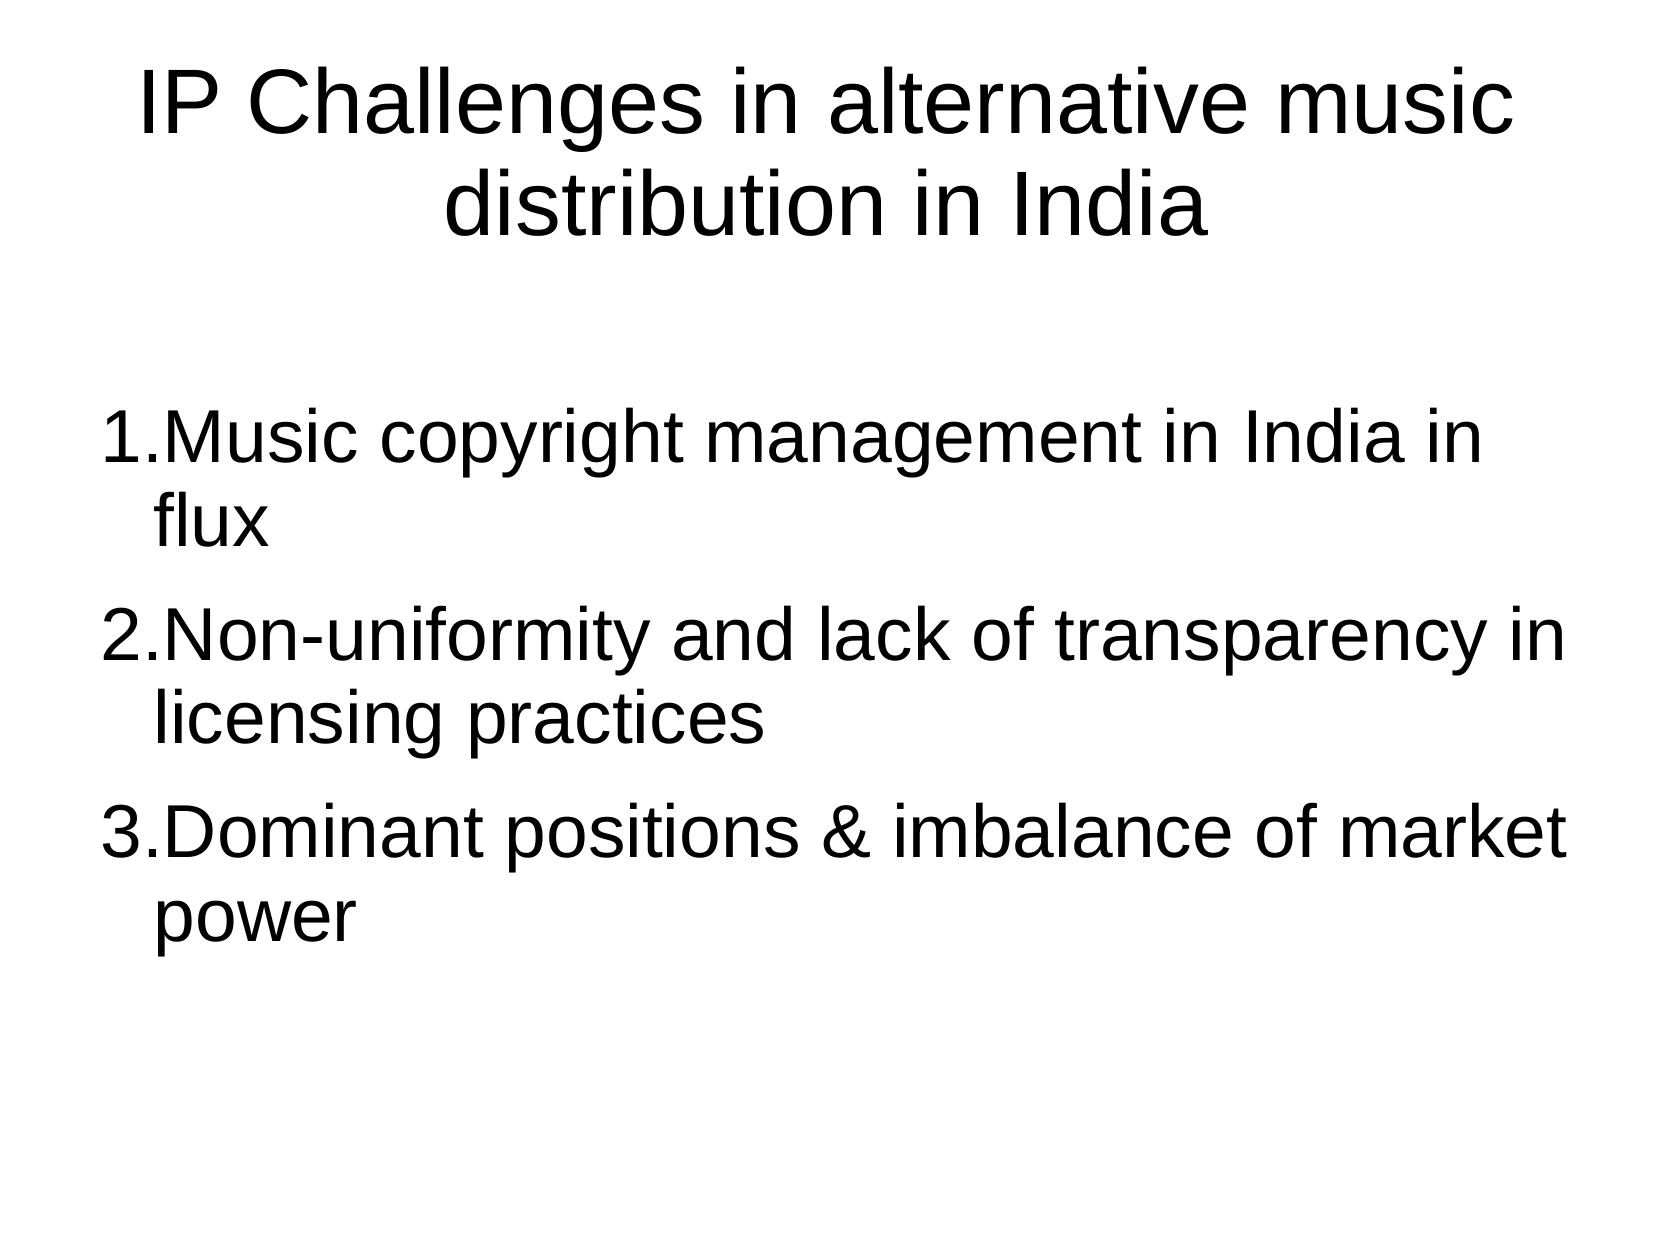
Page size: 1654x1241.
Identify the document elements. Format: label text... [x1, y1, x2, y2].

list Music copyright management in India in flux Non-uniformity and lack of transparency in licensing practices Dominant positions & imbalance of market power [82, 290, 1571, 1156]
title IP Challenges in alternative music distribution in India [82, 49, 1571, 257]
